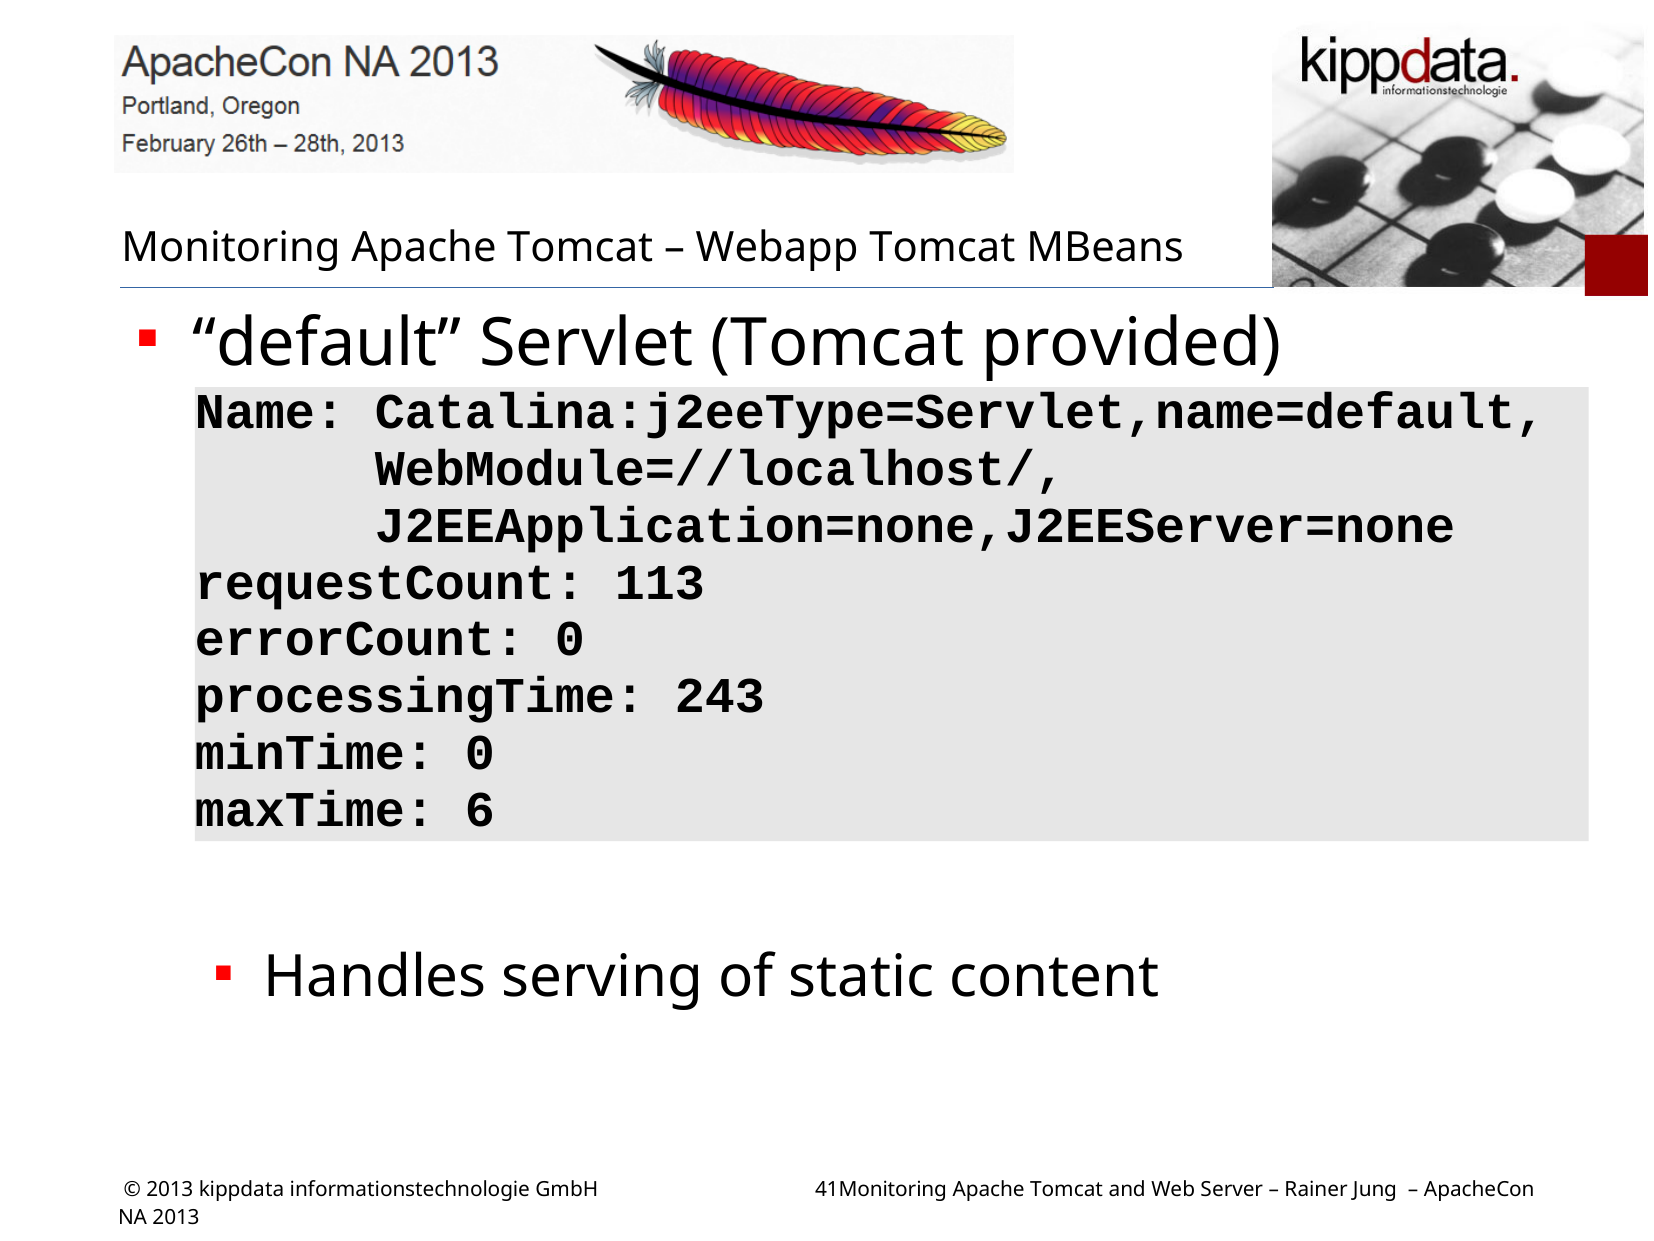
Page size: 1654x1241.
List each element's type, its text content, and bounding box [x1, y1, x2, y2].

list “default” Servlet (Tomcat provided) Handles serving of static content [121, 293, 1534, 1156]
picture [1272, 5, 1648, 302]
title Monitoring Apache Tomcat – Webapp Tomcat MBeans [121, 204, 1242, 286]
picture [114, 35, 1014, 173]
list Name: Catalina:j2eeType=Servlet,name=default, WebModule=//localhost/, J2EEApplication=none,J2EEServer=none requestCount: 113 errorCount: 0 processingTime: 243 minTime: 0 maxTime: 6 [194, 387, 1589, 842]
